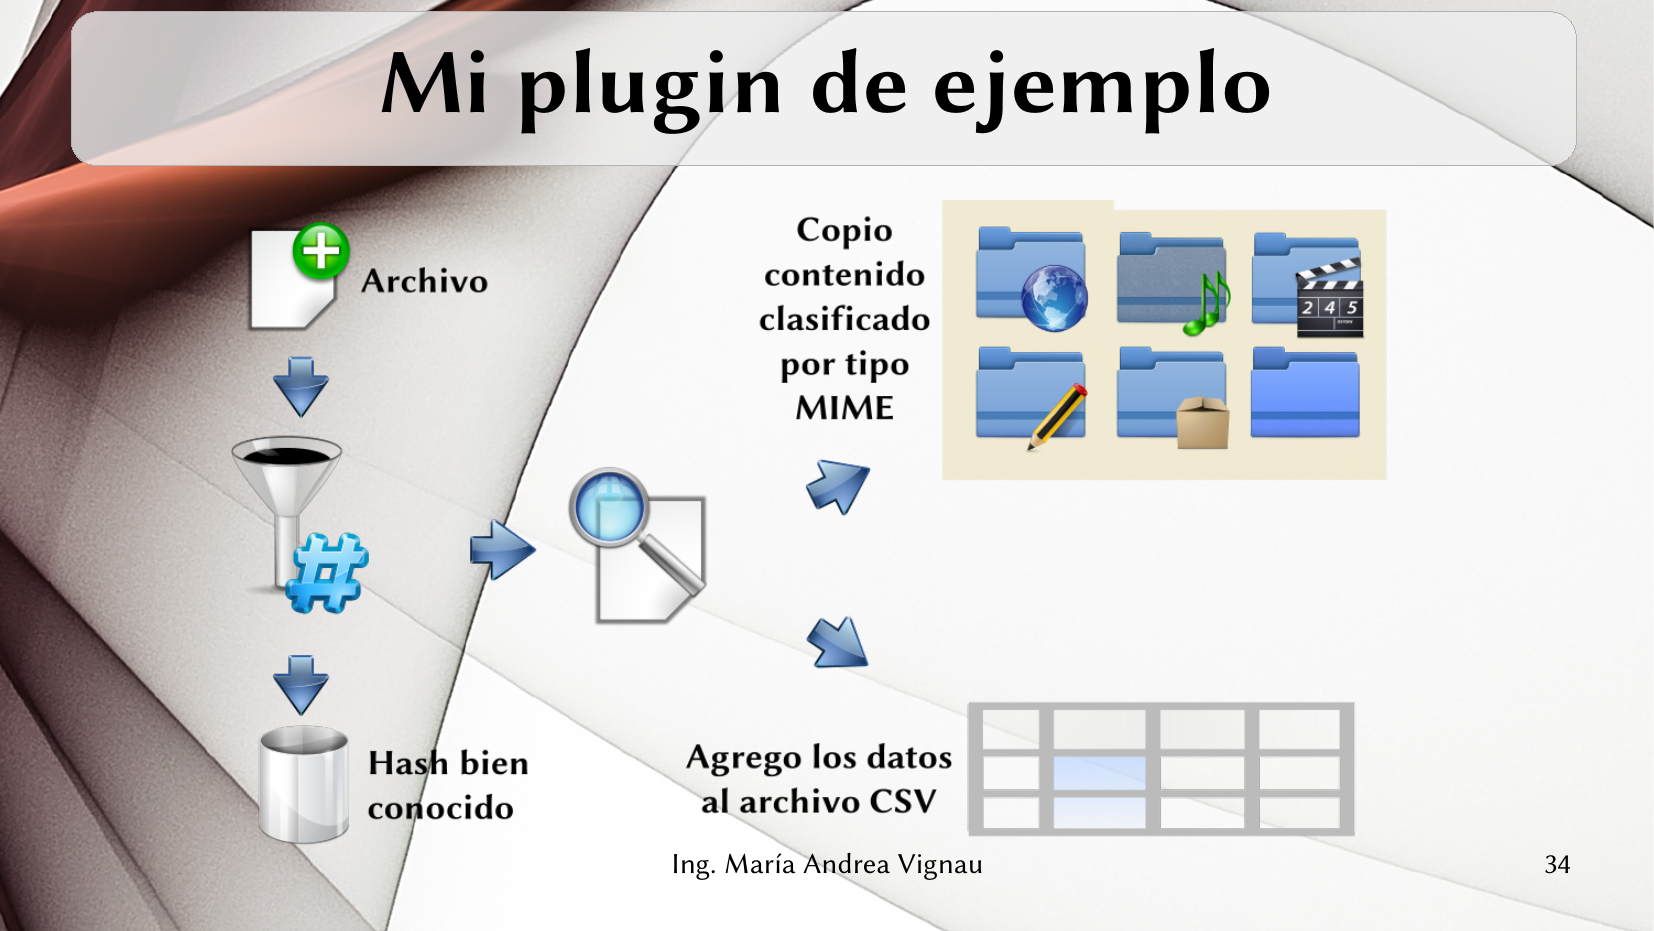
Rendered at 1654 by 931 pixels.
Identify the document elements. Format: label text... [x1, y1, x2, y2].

picture [0, 0, 1654, 931]
title Mi plugin de ejemplo [82, 23, 1571, 142]
